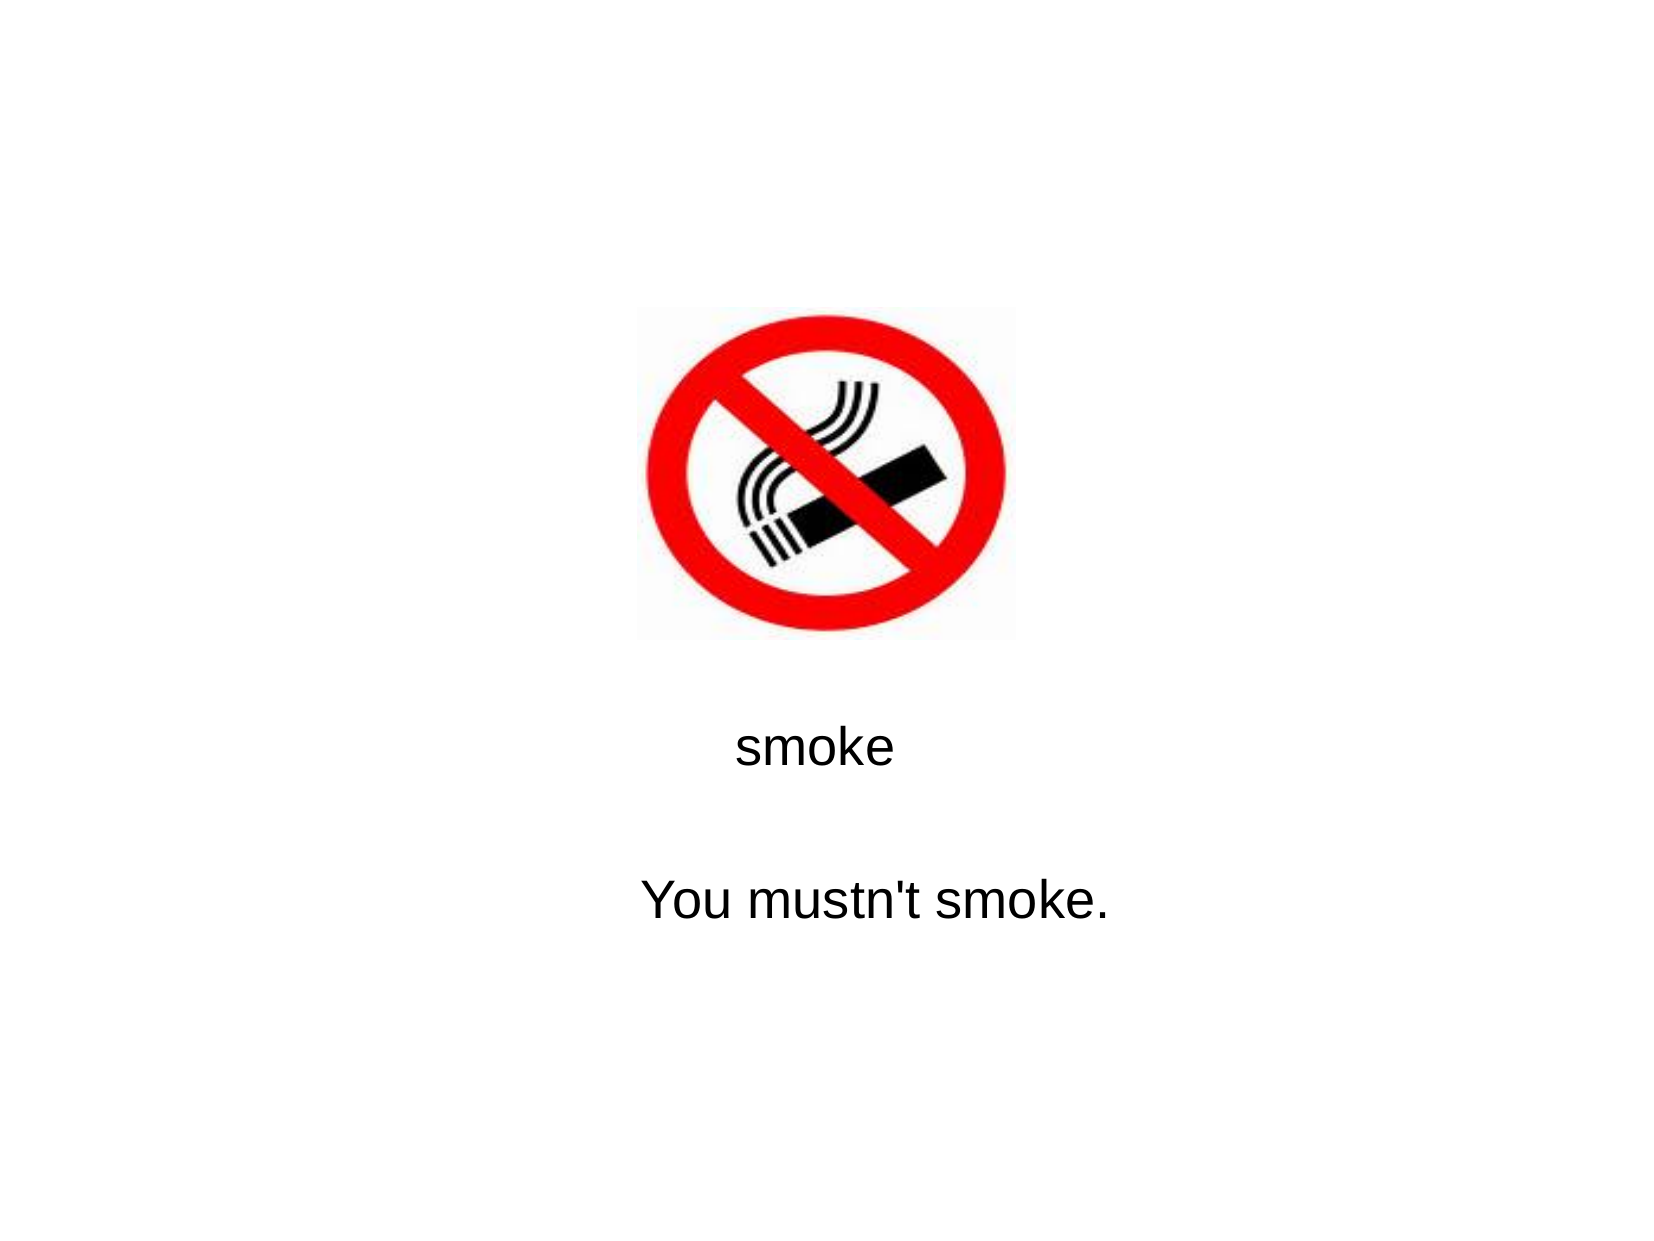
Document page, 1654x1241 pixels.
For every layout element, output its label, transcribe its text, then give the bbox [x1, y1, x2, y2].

picture [637, 307, 1016, 640]
text_box smoke [720, 708, 910, 785]
text_box You mustn't smoke. [625, 862, 1125, 938]
